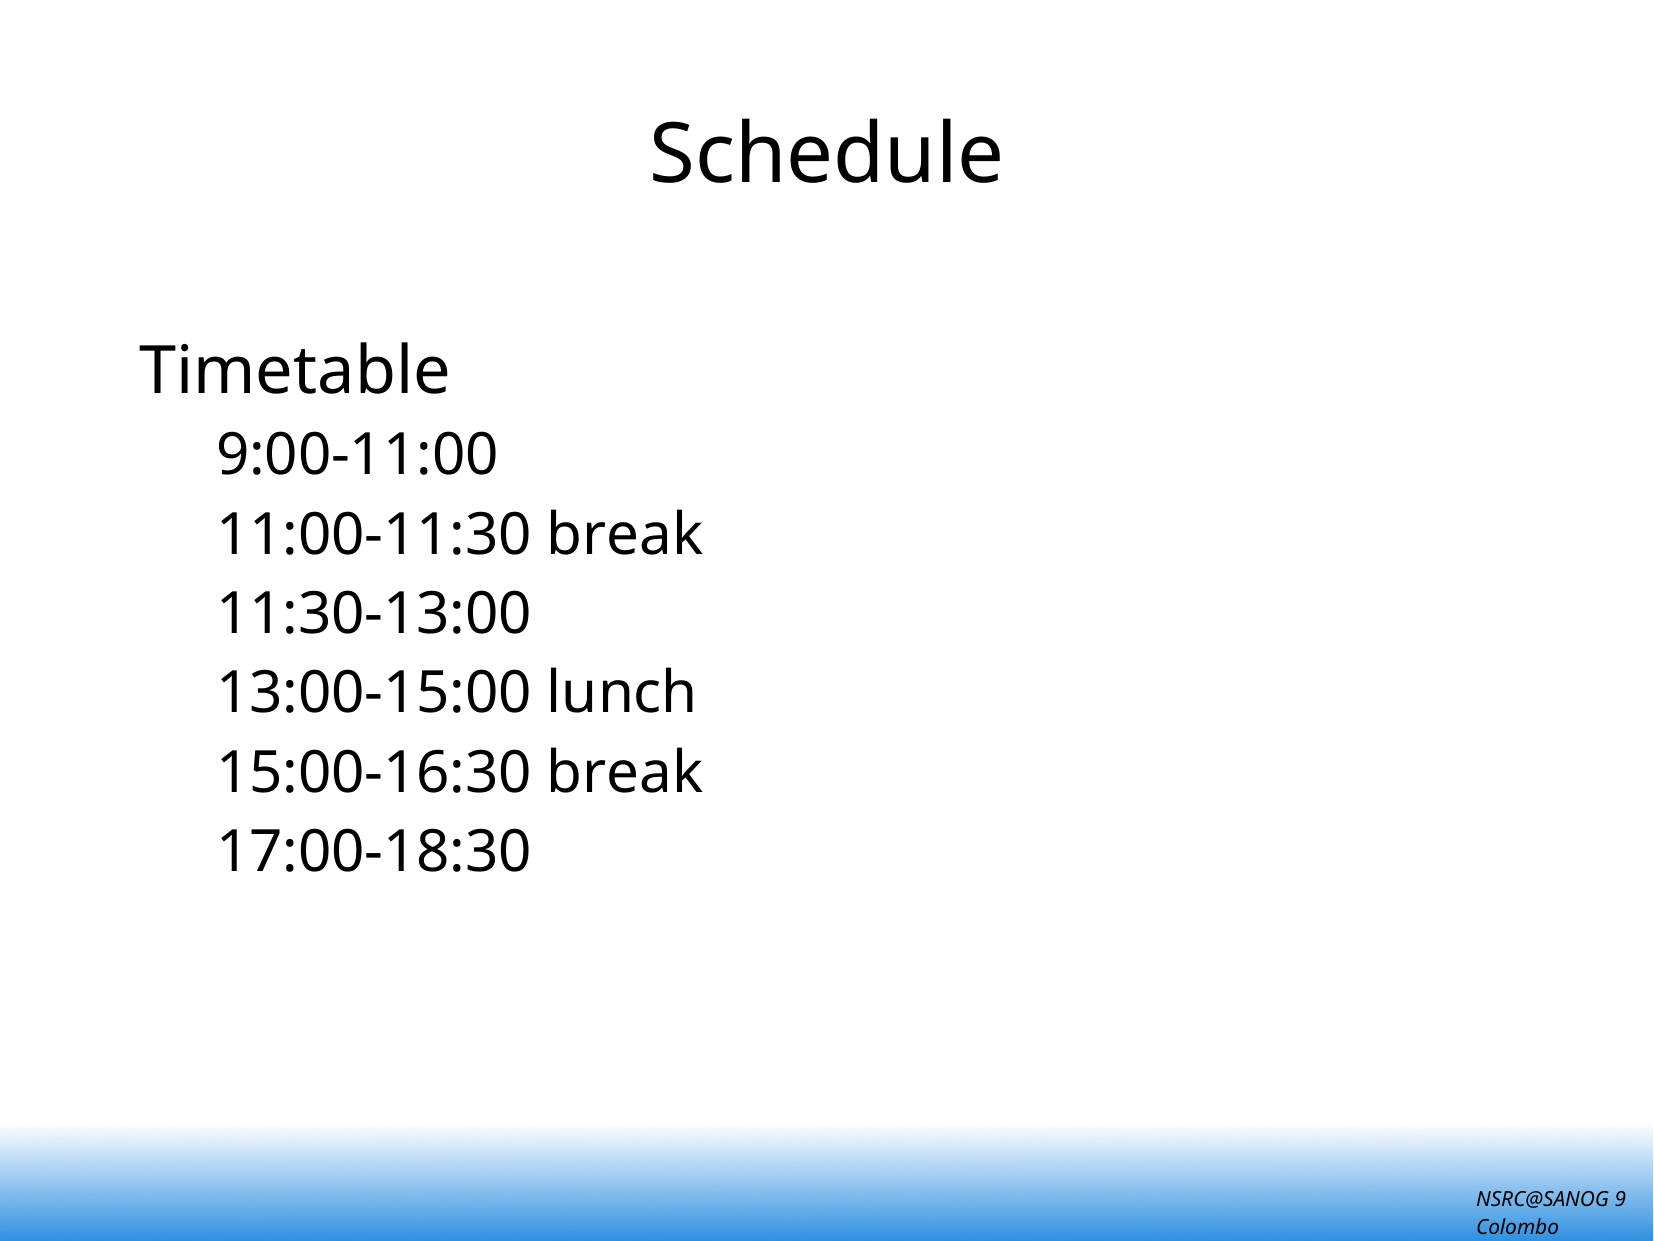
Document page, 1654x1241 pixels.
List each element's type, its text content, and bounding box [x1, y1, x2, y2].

list Timetable 9:00-11:00 11:00-11:30 break 11:30-13:00 13:00-15:00 lunch 15:00-16:30 break 17:00-18:30 [121, 322, 1561, 1133]
picture [0, 1122, 1653, 1241]
title Schedule [121, 46, 1534, 254]
